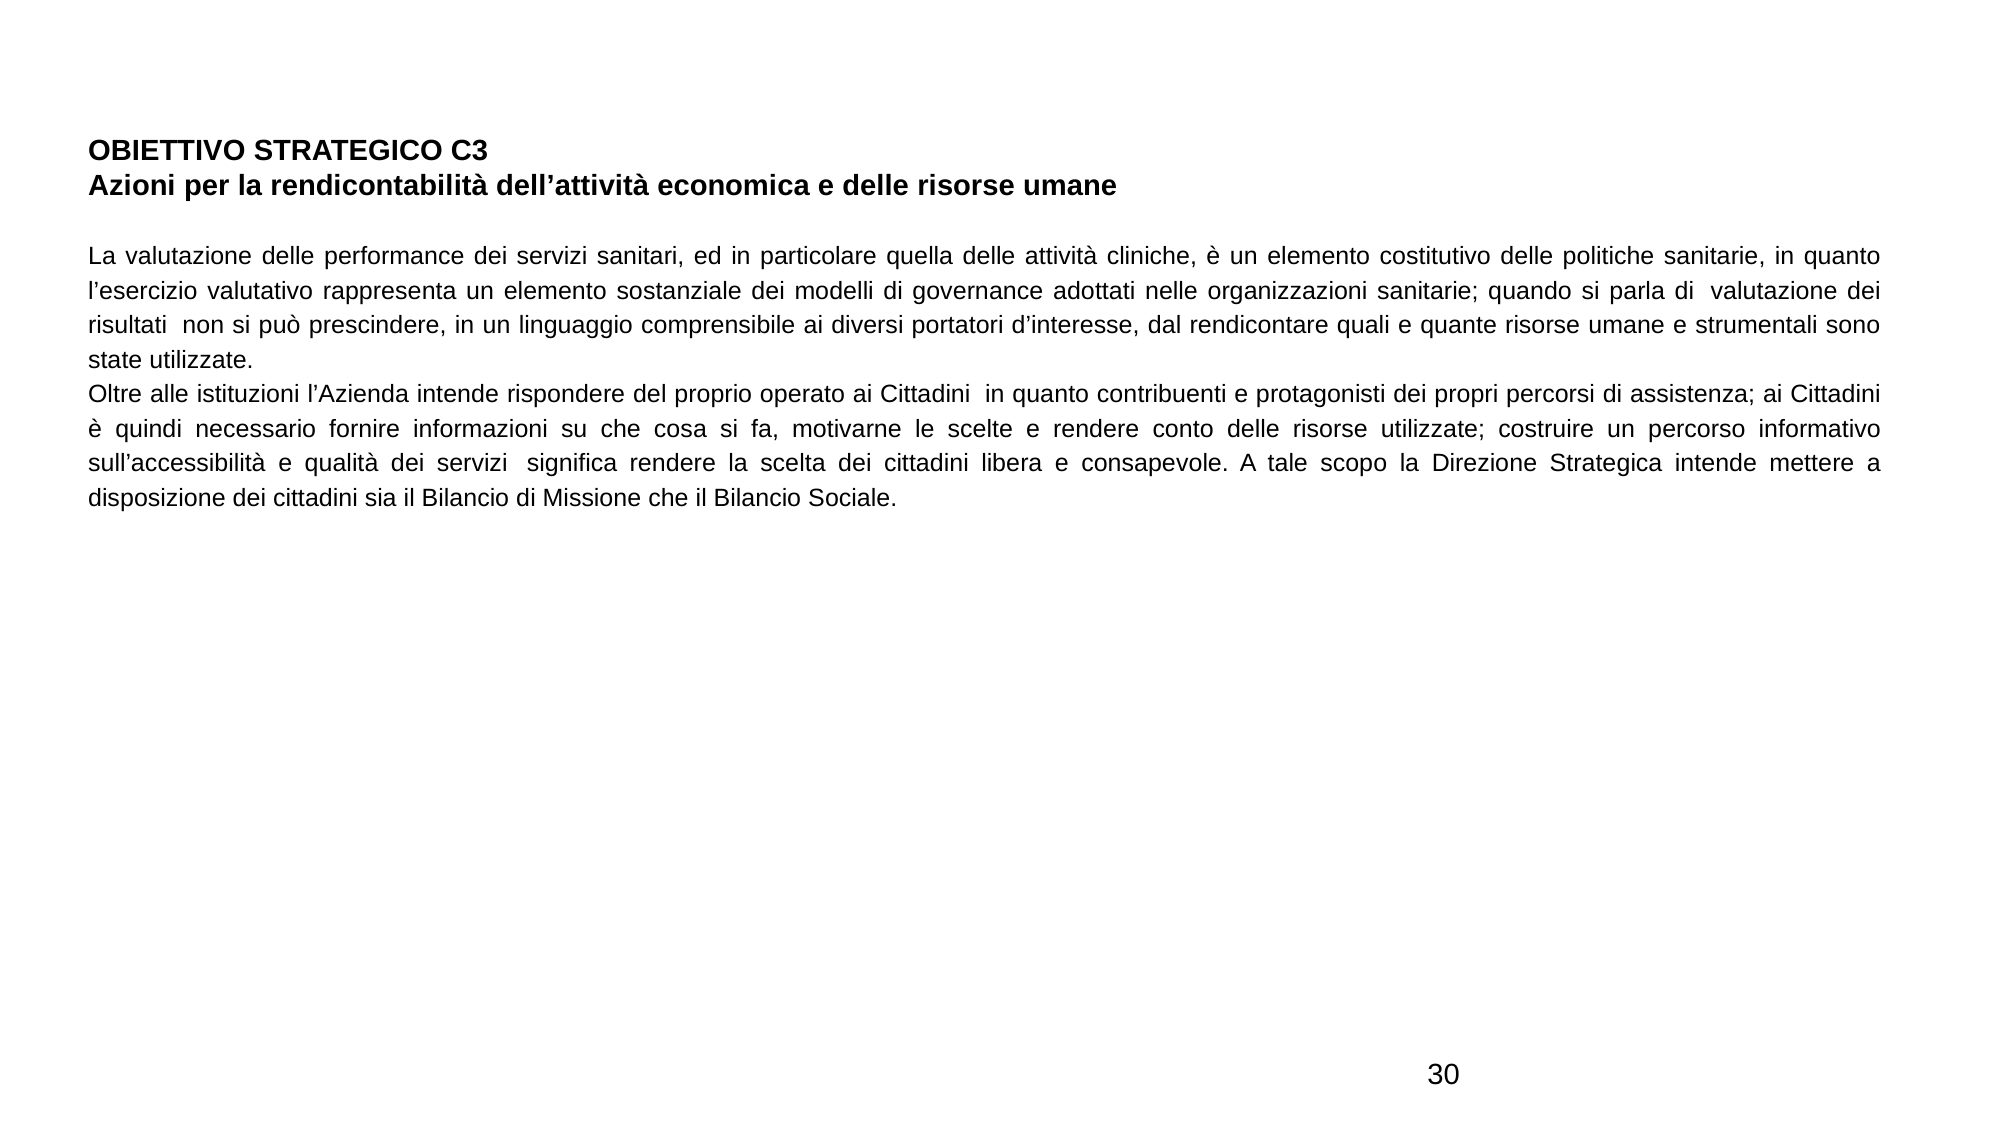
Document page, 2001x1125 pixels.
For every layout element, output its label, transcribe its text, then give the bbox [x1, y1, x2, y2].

slide_number <numero> [1412, 1042, 1863, 1103]
text_box OBIETTIVO STRATEGICO C3 Azioni per la rendicontabilità dell’attività economica e delle risorse umane La valutazione delle performance dei servizi sanitari, ed in particolare quella delle attività cliniche, è un elemento costitutivo delle politiche sanitarie, in quanto l’esercizio valutativo rappresenta un elemento sostanziale dei modelli di governance adottati nelle organizzazioni sanitarie; quando si parla di valutazione dei risultati non si può prescindere, in un linguaggio comprensibile ai diversi portatori d’interesse, dal rendicontare quali e quante risorse umane e strumentali sono state utilizzate. Oltre alle istituzioni l’Azienda intende rispondere del proprio operato ai Cittadini in quanto contribuenti e protagonisti dei propri percorsi di assistenza; ai Cittadini è quindi necessario fornire informazioni su che cosa si fa, motivarne le scelte e rendere conto delle risorse utilizzate; costruire un percorso informativo sull’accessibilità e qualità dei servizi significa rendere la scelta dei cittadini libera e consapevole. A tale scopo la Direzione Strategica intende mettere a disposizione dei cittadini sia il Bilancio di Missione che il Bilancio Sociale. [73, 123, 1900, 544]
